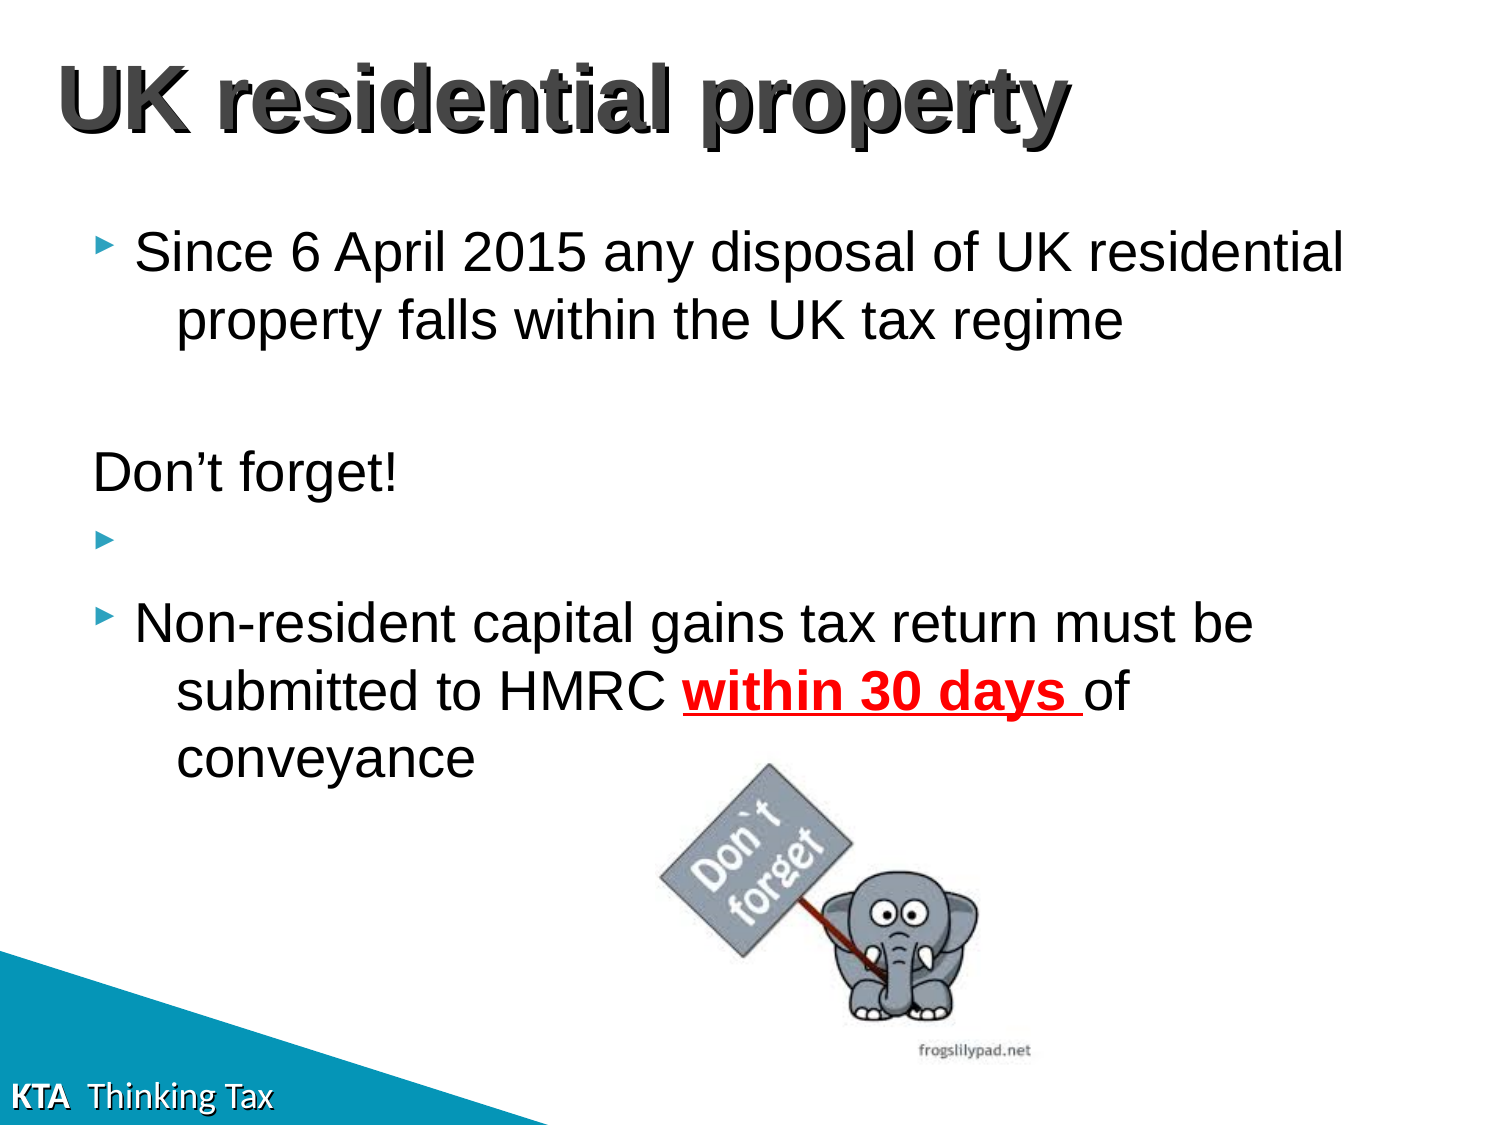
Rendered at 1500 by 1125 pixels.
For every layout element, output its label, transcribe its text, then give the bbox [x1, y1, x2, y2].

list Since 6 April 2015 any disposal of UK residential property falls within the UK tax regime Don’t forget! Non-resident capital gains tax return must be submitted to HMRC within 30 days of conveyance [41, 208, 1392, 951]
picture [655, 751, 1045, 1068]
title UK residential property [41, 0, 1392, 187]
